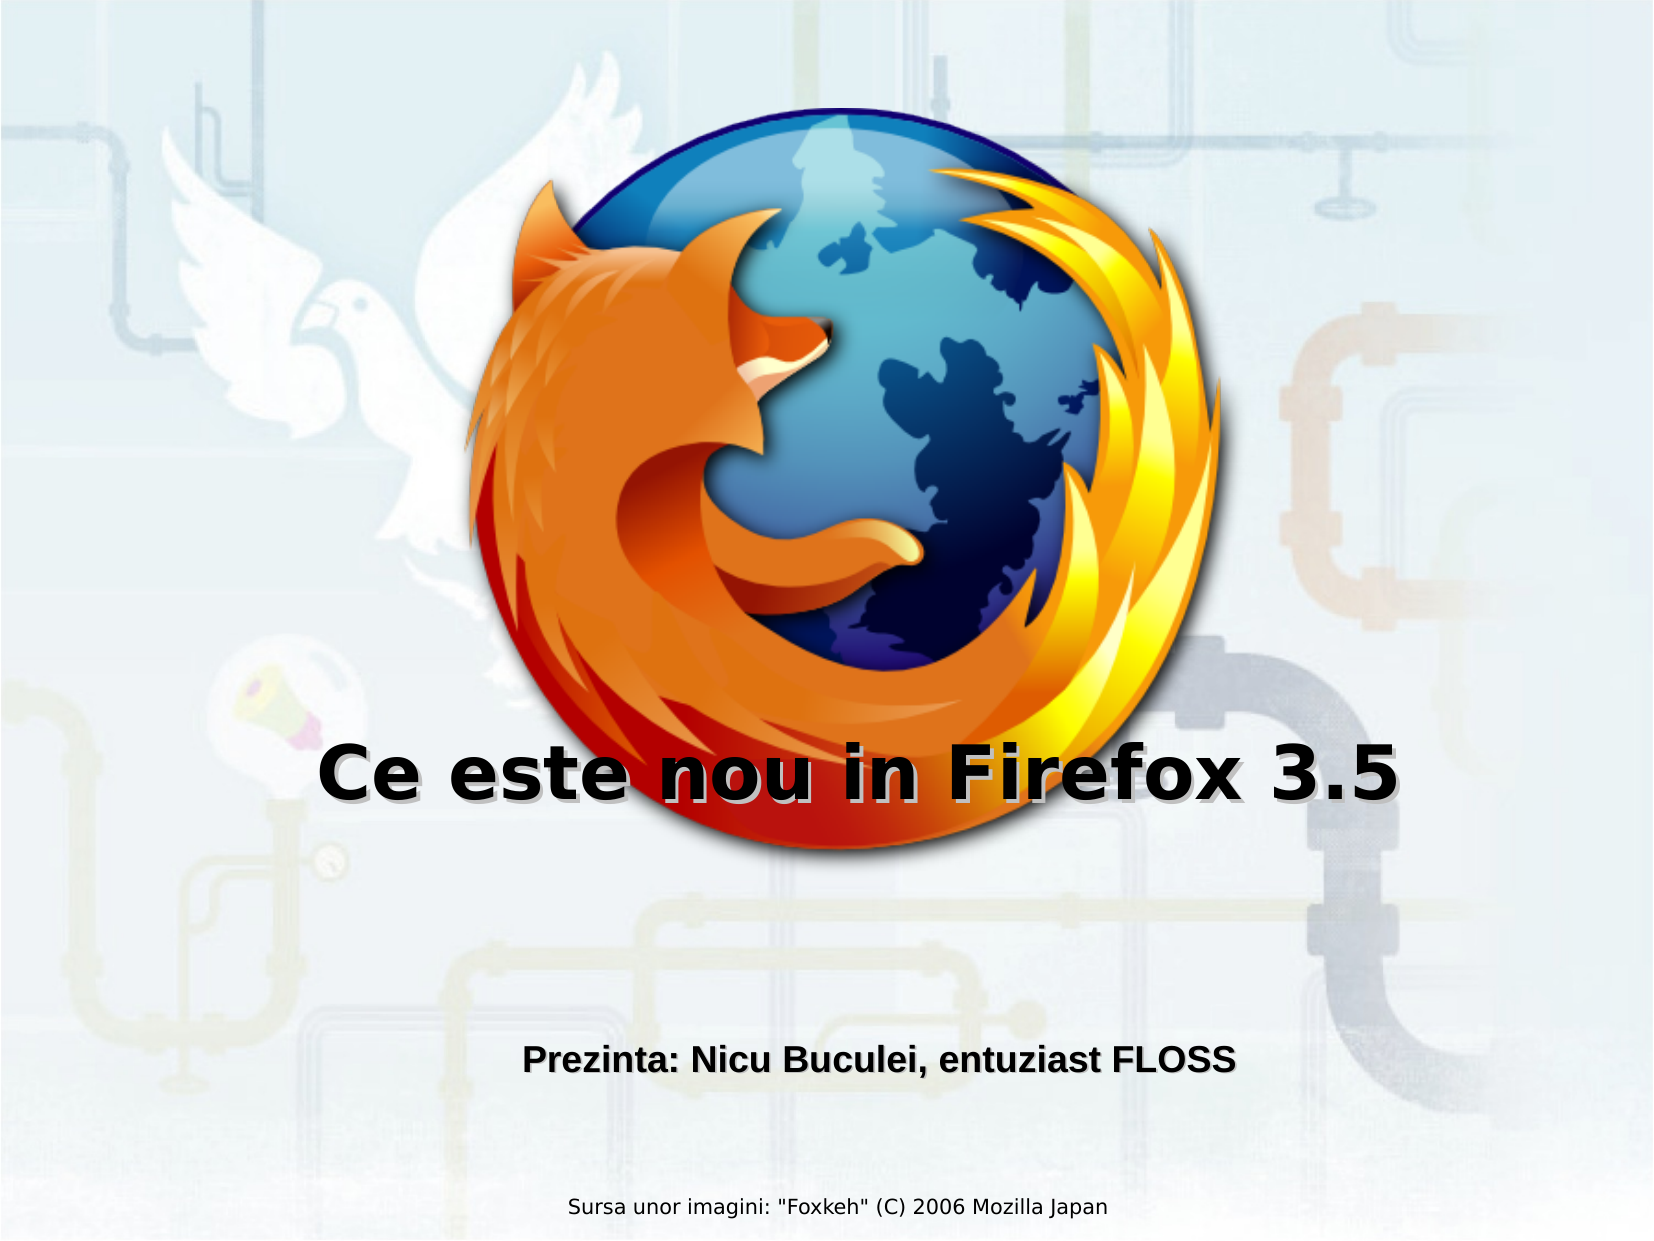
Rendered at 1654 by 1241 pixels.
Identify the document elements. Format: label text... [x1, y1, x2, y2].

text_box Prezinta: Nicu Buculei, entuziast FLOSS [507, 1030, 1252, 1088]
text_box Sursa unor imagini: "Foxkeh" (C) 2006 Mozilla Japan [553, 1188, 1126, 1228]
picture [0, 0, 1654, 1241]
text_box Ce este nou in Firefox 3.5 [302, 722, 1465, 826]
